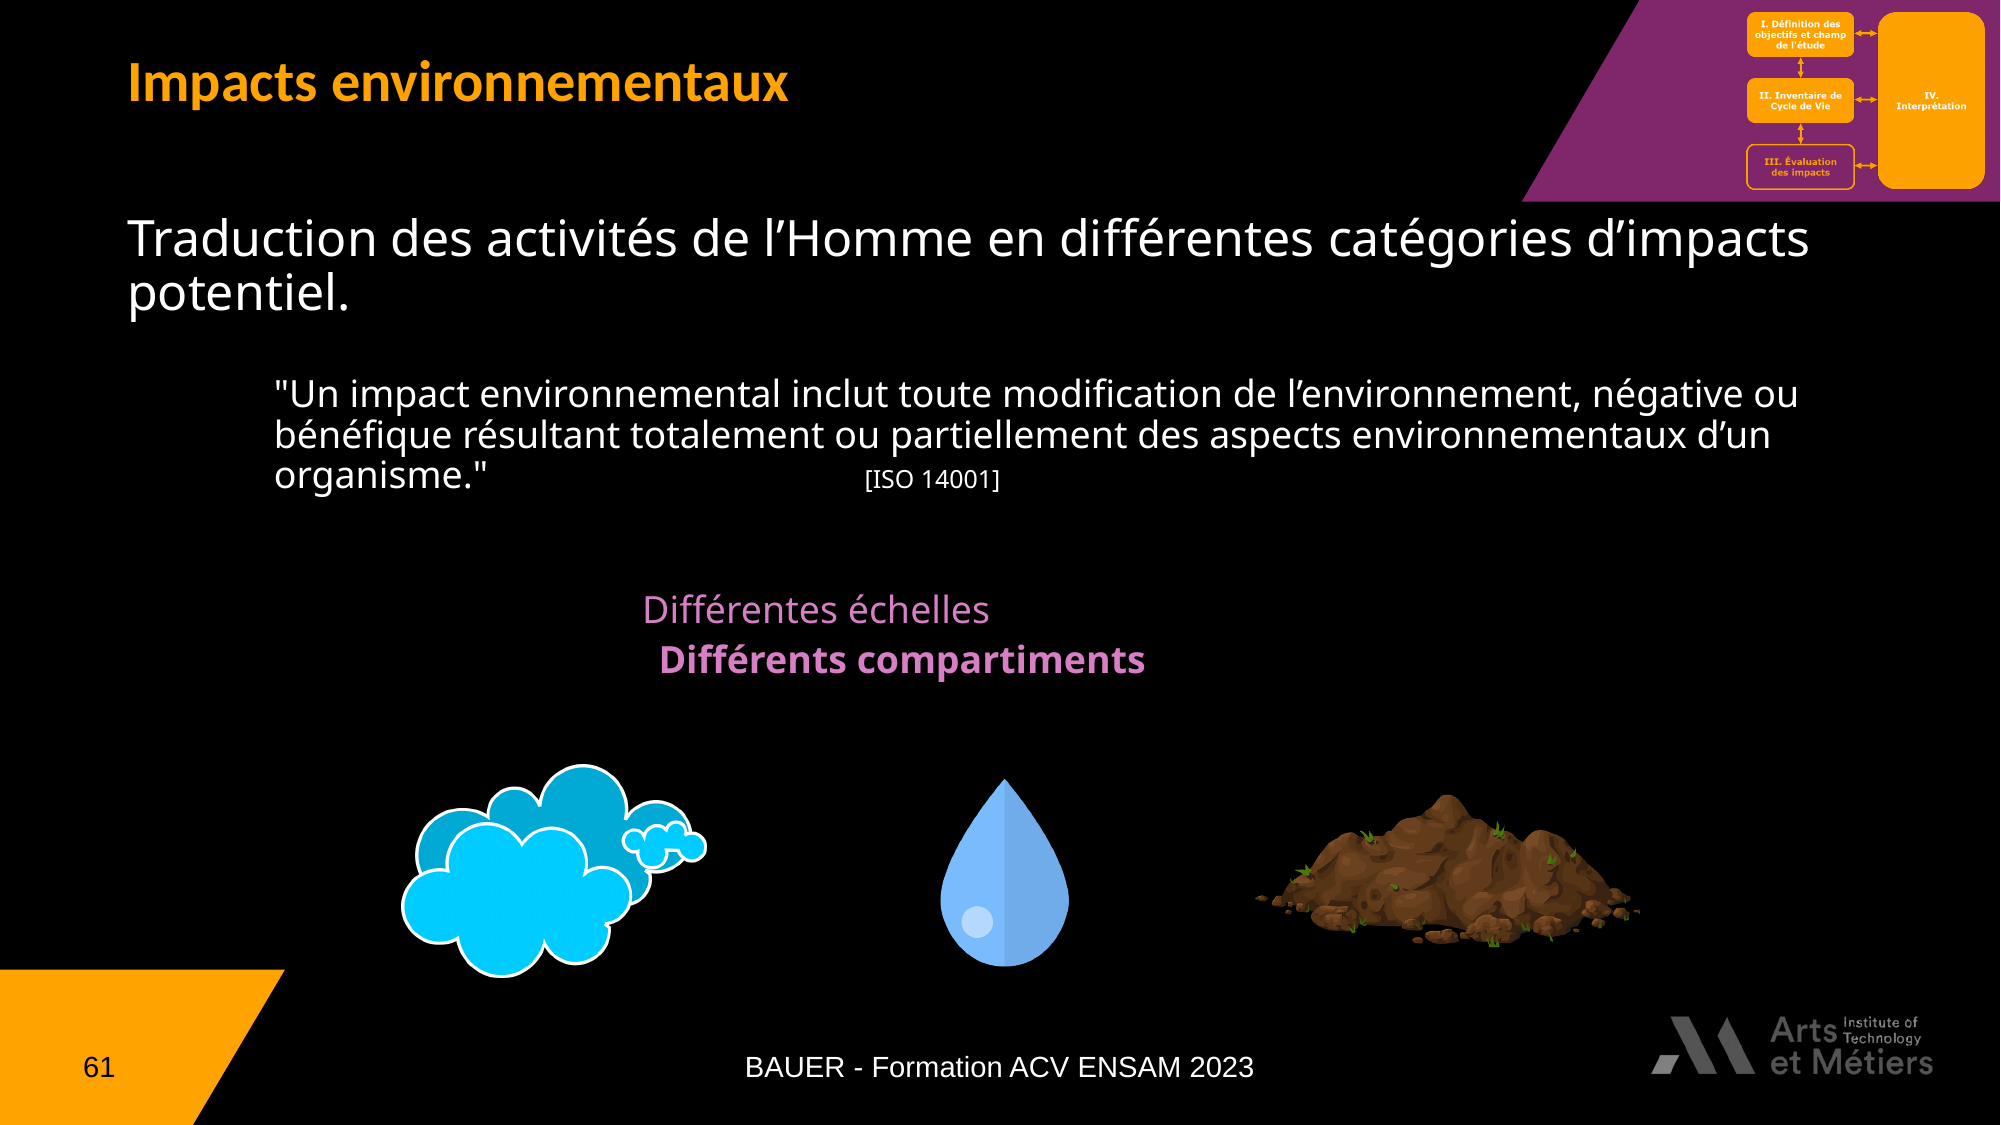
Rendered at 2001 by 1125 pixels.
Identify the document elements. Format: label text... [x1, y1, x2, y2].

picture [1631, 997, 1952, 1093]
text_box Différents compartiments [643, 629, 1162, 689]
picture [1746, 12, 1985, 190]
title Impacts environnementaux [112, 51, 1252, 166]
text_box Traduction des activités de l’Homme en différentes catégories d’impacts potentiel. "Un impact environnemental inclut toute modification de l’environnement, négative ou bénéfique résultant totalement ou partiellement des aspects environnementaux d’un organisme." [ISO 14001] [112, 205, 1888, 629]
picture [401, 764, 707, 978]
picture [891, 760, 1114, 983]
picture [1240, 766, 1659, 977]
